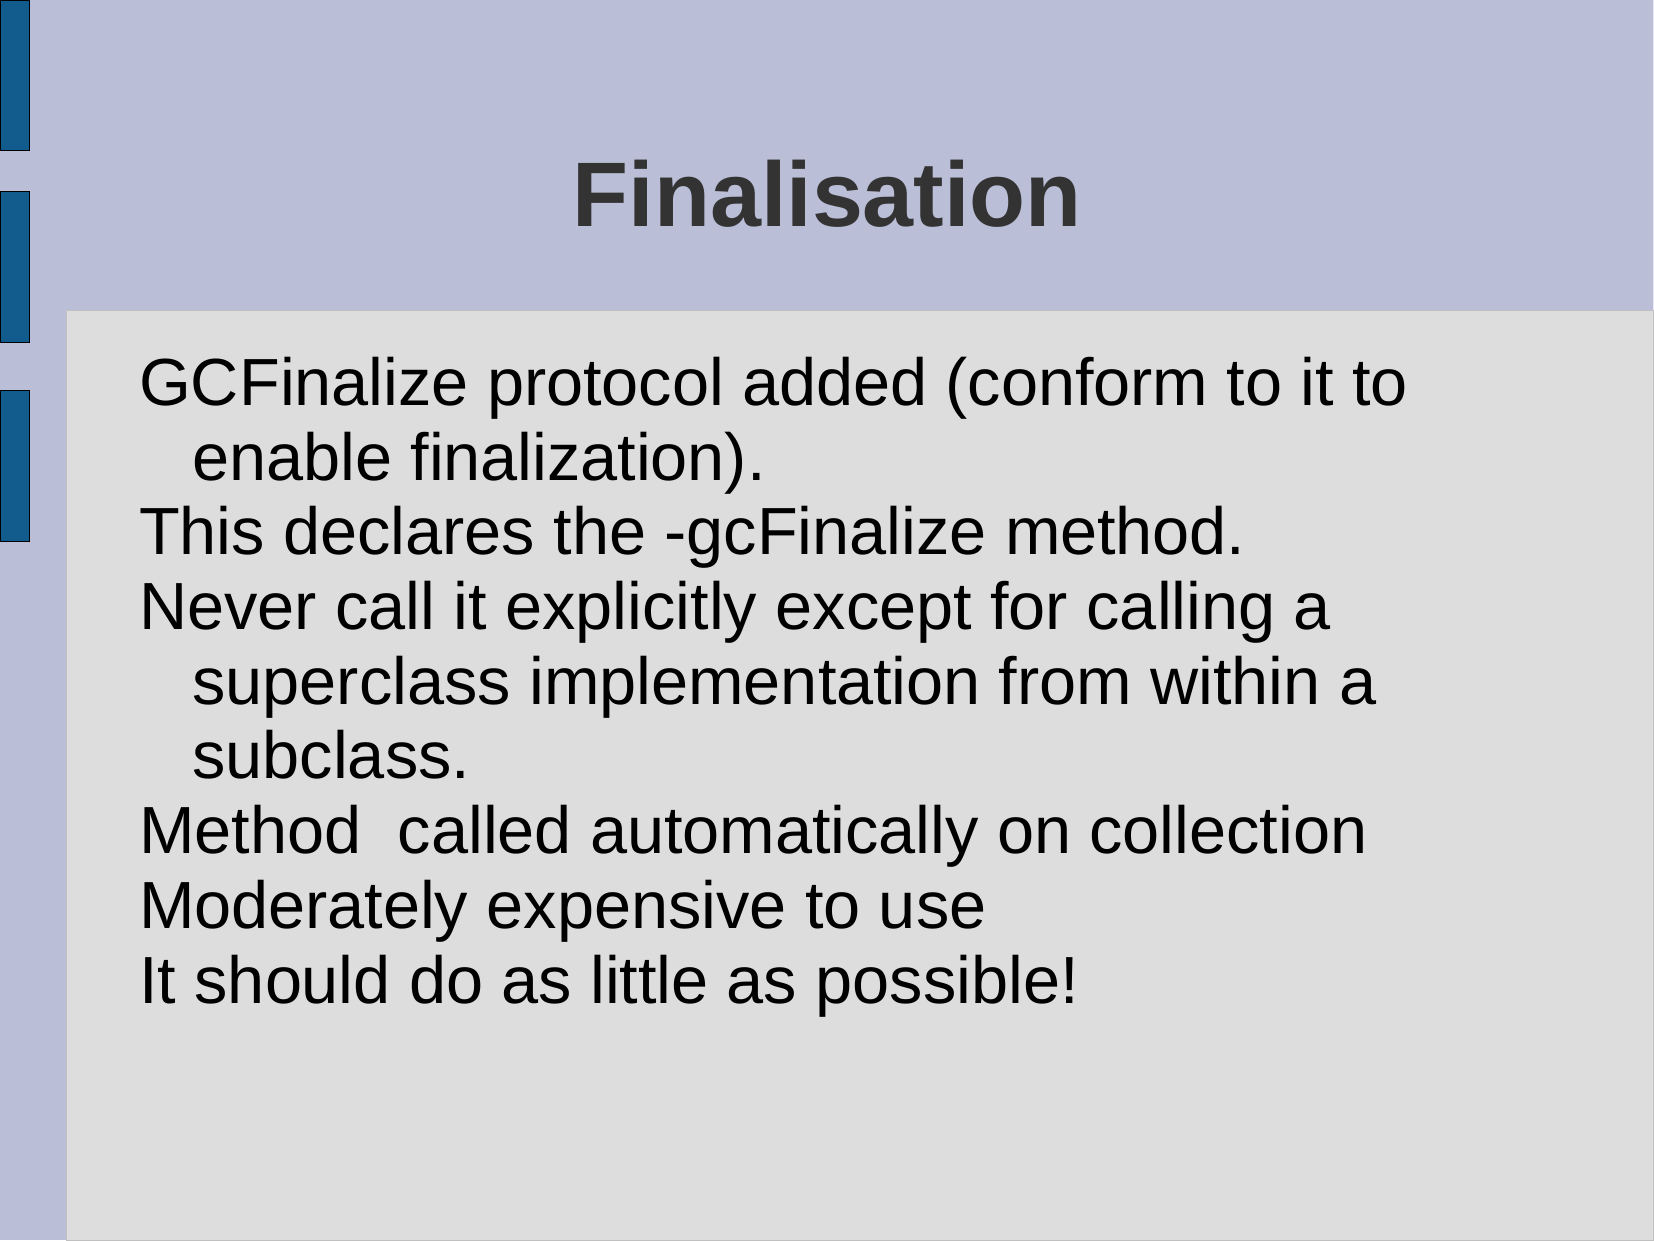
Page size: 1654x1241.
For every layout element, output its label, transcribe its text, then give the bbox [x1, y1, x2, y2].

title Finalisation [121, 91, 1534, 299]
list GCFinalize protocol added (conform to it to enable finalization). This declares the -gcFinalize method. Never call it explicitly except for calling a superclass implementation from within a subclass. Method called automatically on collection Moderately expensive to use It should do as little as possible! [121, 344, 1534, 1127]
